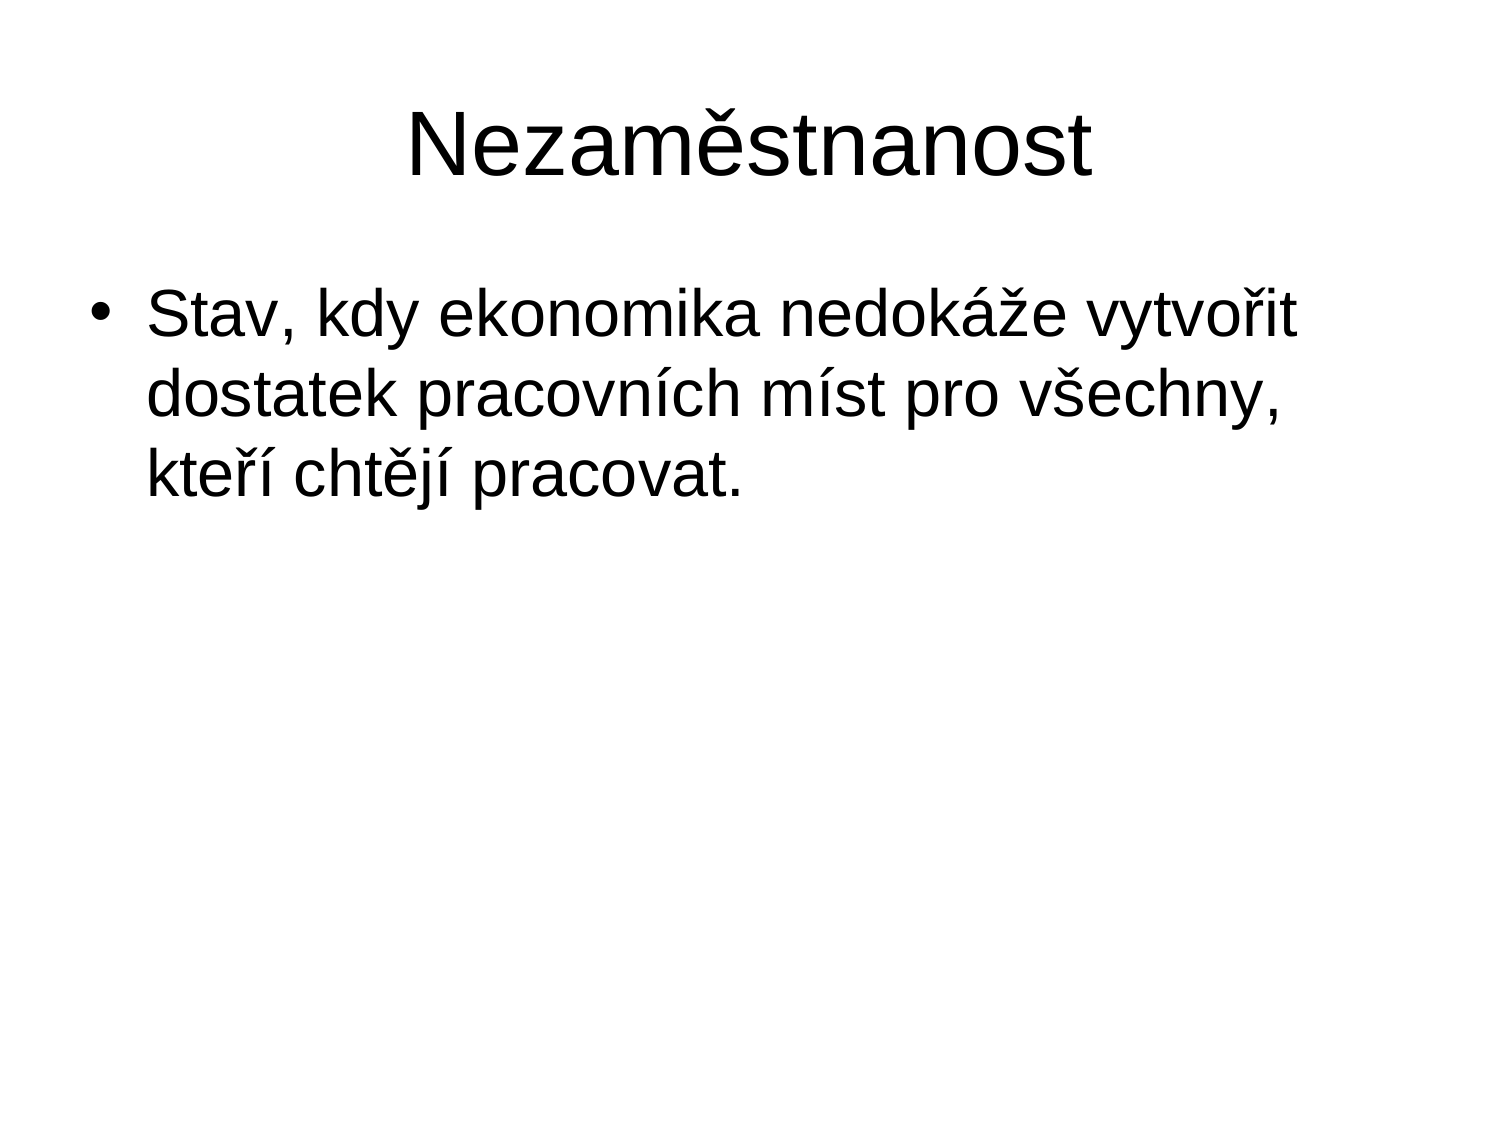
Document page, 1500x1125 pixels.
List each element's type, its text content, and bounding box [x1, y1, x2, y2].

list Stav, kdy ekonomika nedokáže vytvořit dostatek pracovních míst pro všechny, kteří chtějí pracovat. [75, 262, 1426, 1006]
title Nezaměstnanost [75, 45, 1426, 233]
